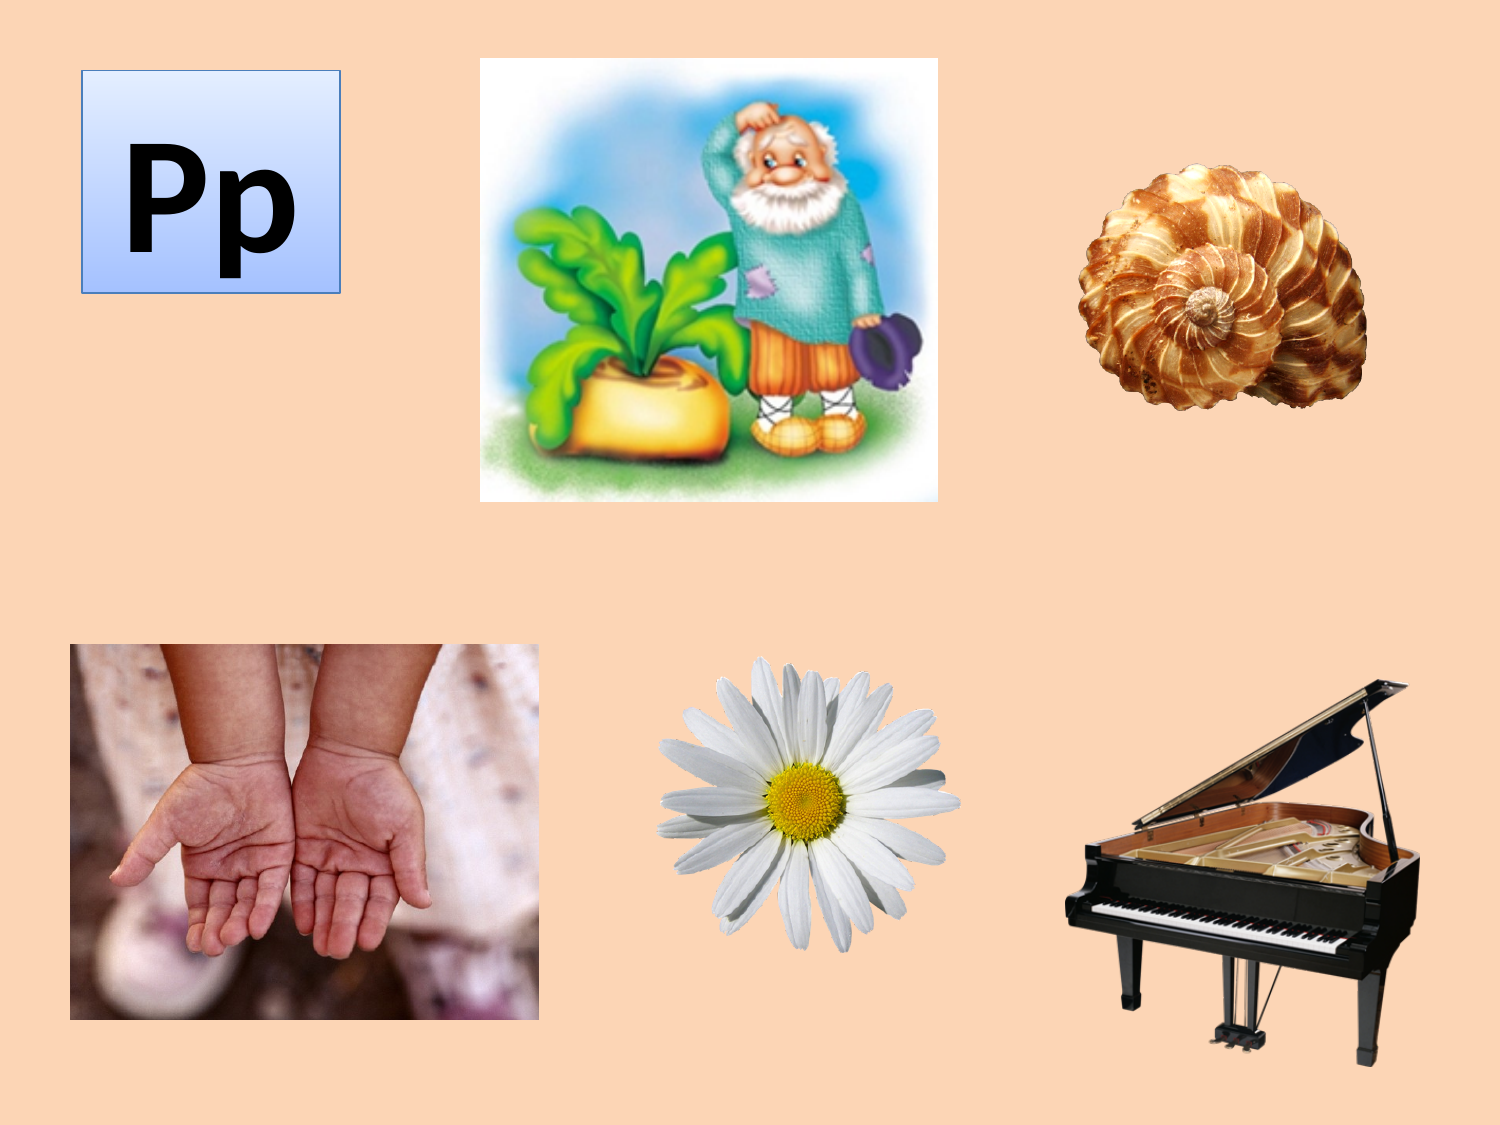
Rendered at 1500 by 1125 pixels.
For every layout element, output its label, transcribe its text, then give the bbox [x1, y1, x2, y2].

picture [1065, 679, 1420, 1067]
text_box Рр [81, 70, 340, 293]
picture [480, 58, 938, 503]
picture [656, 656, 961, 953]
picture [70, 644, 539, 1020]
picture [1078, 163, 1367, 411]
